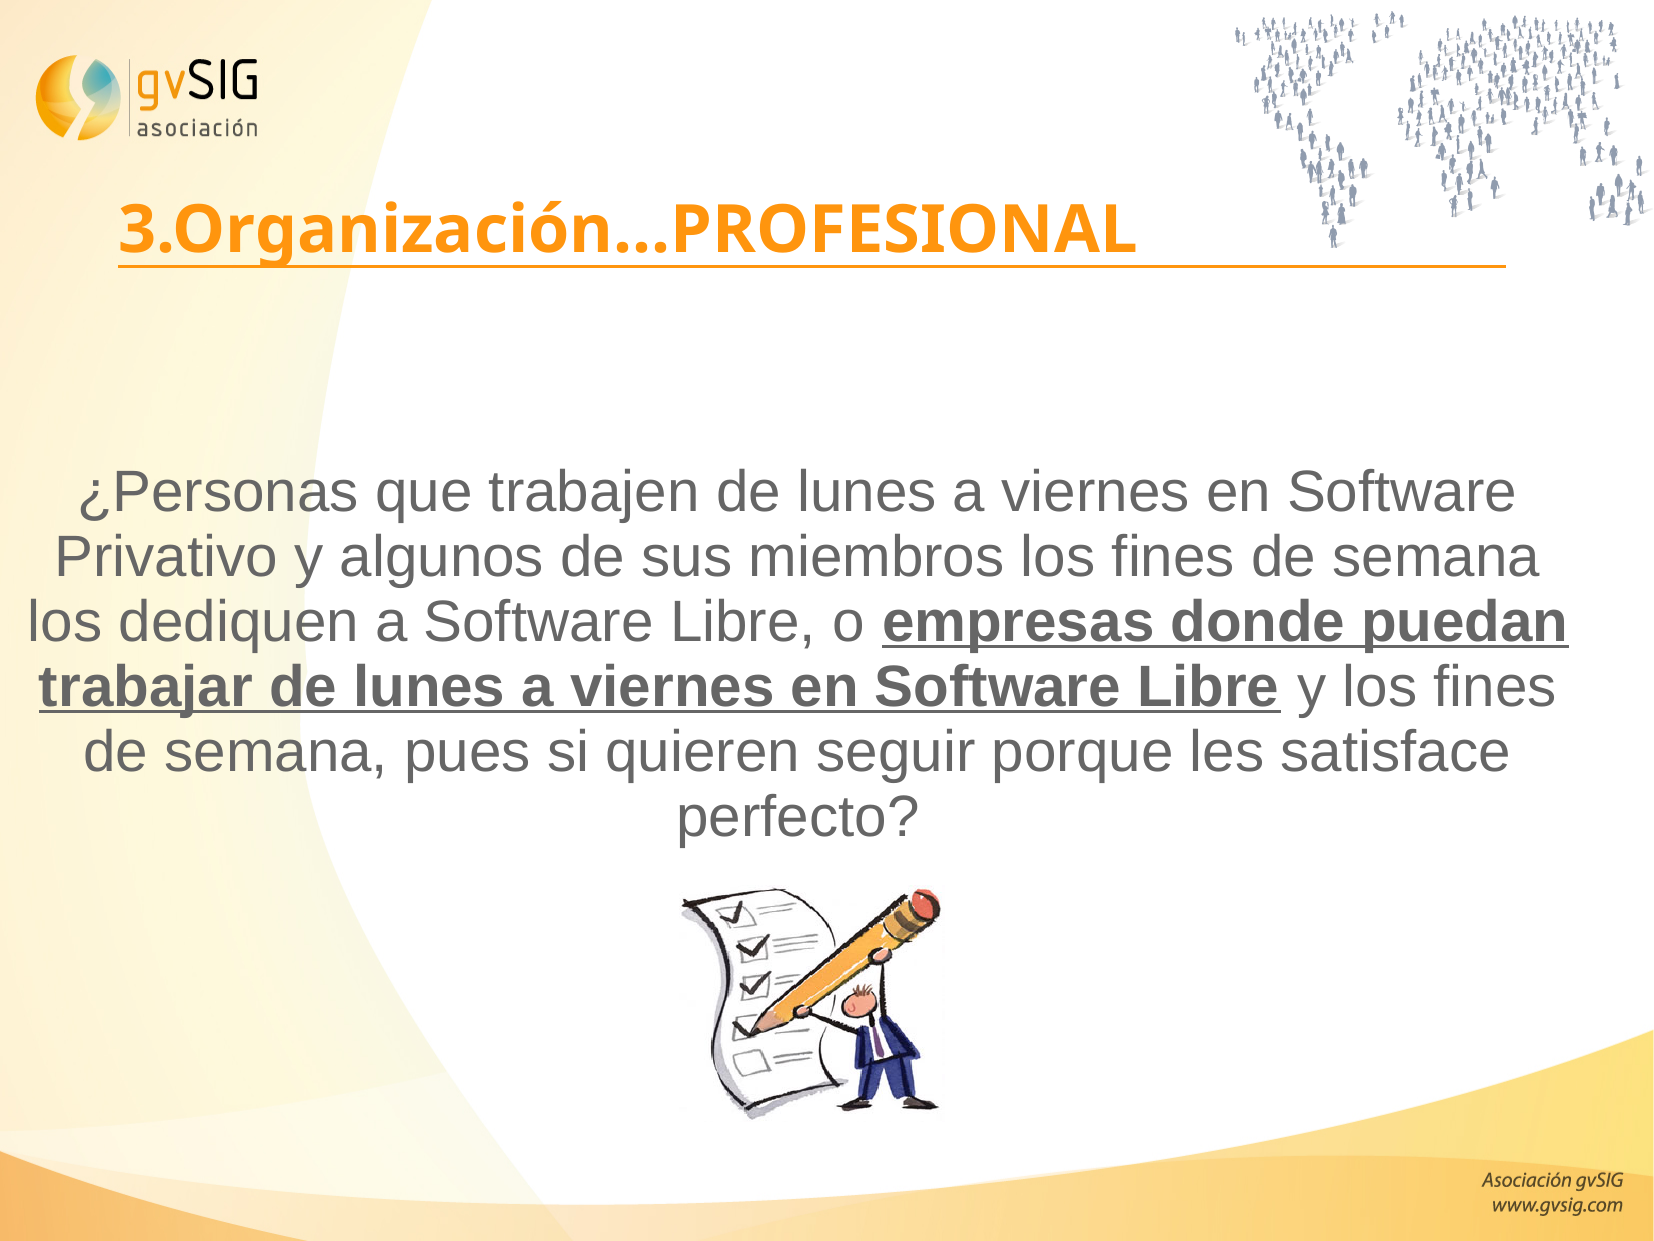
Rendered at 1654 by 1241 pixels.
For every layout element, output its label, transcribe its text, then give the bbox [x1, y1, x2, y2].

title 3.Organización...PROFESIONAL [118, 177, 1607, 276]
text_box ¿Personas que trabajen de lunes a viernes en Software Privativo y algunos de sus miembros los fines de semana los dediquen a Software Libre, o empresas donde puedan trabajar de lunes a viernes en Software Libre y los fines de semana, pues si quieren seguir porque les satisface perfecto? [0, 386, 1597, 857]
picture [0, 0, 1654, 1241]
